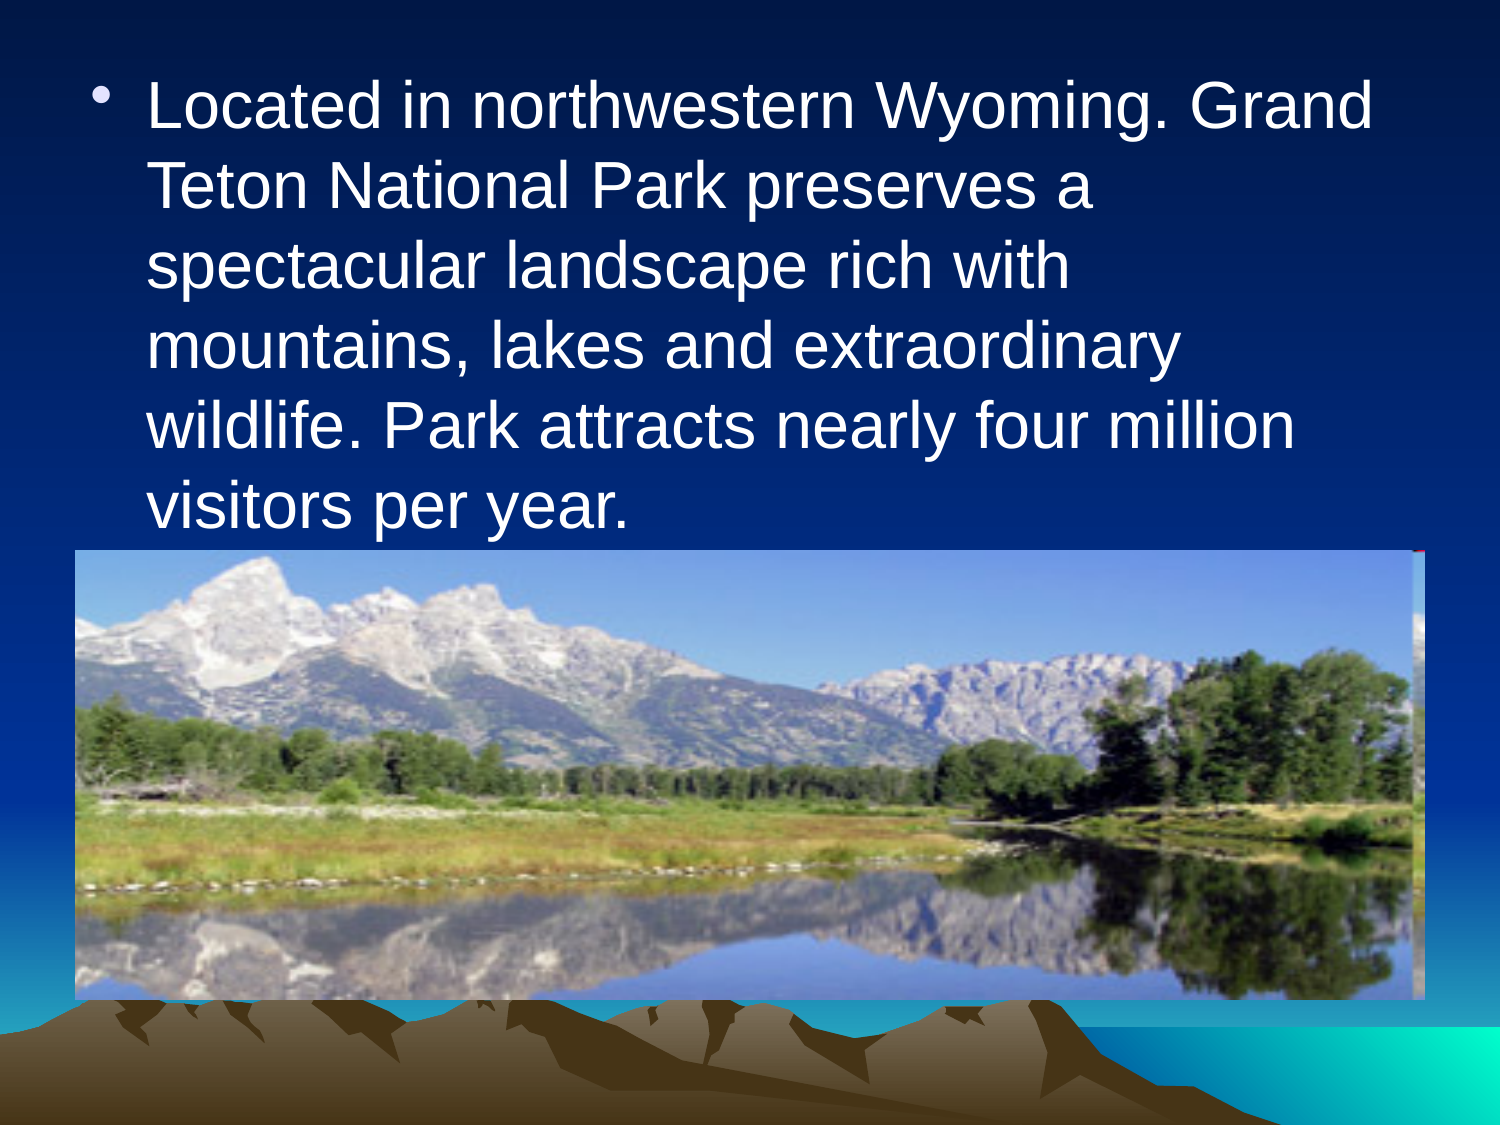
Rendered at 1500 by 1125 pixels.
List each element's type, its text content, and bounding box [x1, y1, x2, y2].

picture [75, 550, 1425, 1000]
list Located in northwestern Wyoming. Grand Teton National Park preserves a spectacular landscape rich with mountains, lakes and extraordinary wildlife. Park attracts nearly four million visitors per year. [75, 54, 1425, 550]
